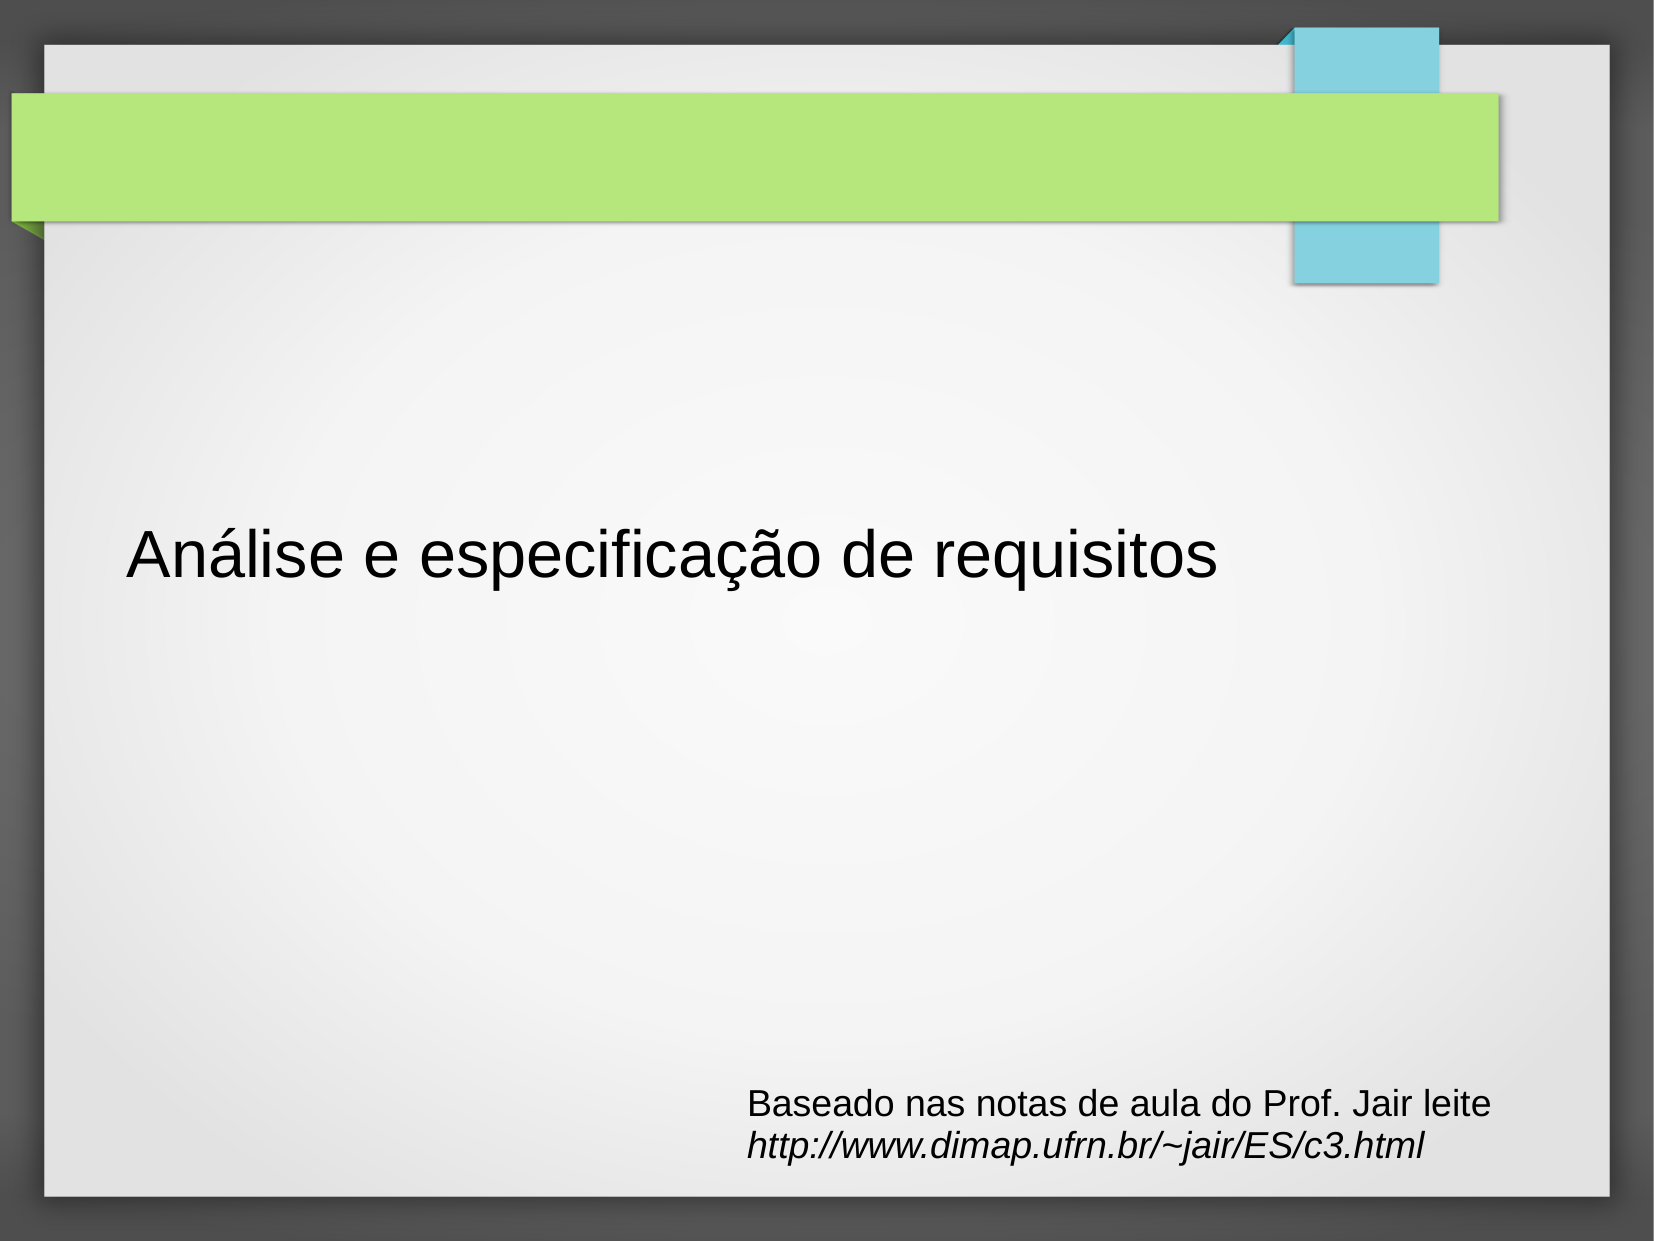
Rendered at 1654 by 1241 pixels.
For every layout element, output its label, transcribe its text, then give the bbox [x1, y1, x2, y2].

subtitle Análise e especificação de requisitos [82, 94, 1264, 1015]
text_box Baseado nas notas de aula do Prof. Jair leite http://www.dimap.ufrn.br/~jair/ES/c3.html [732, 1074, 1571, 1174]
picture [0, 0, 1654, 1241]
